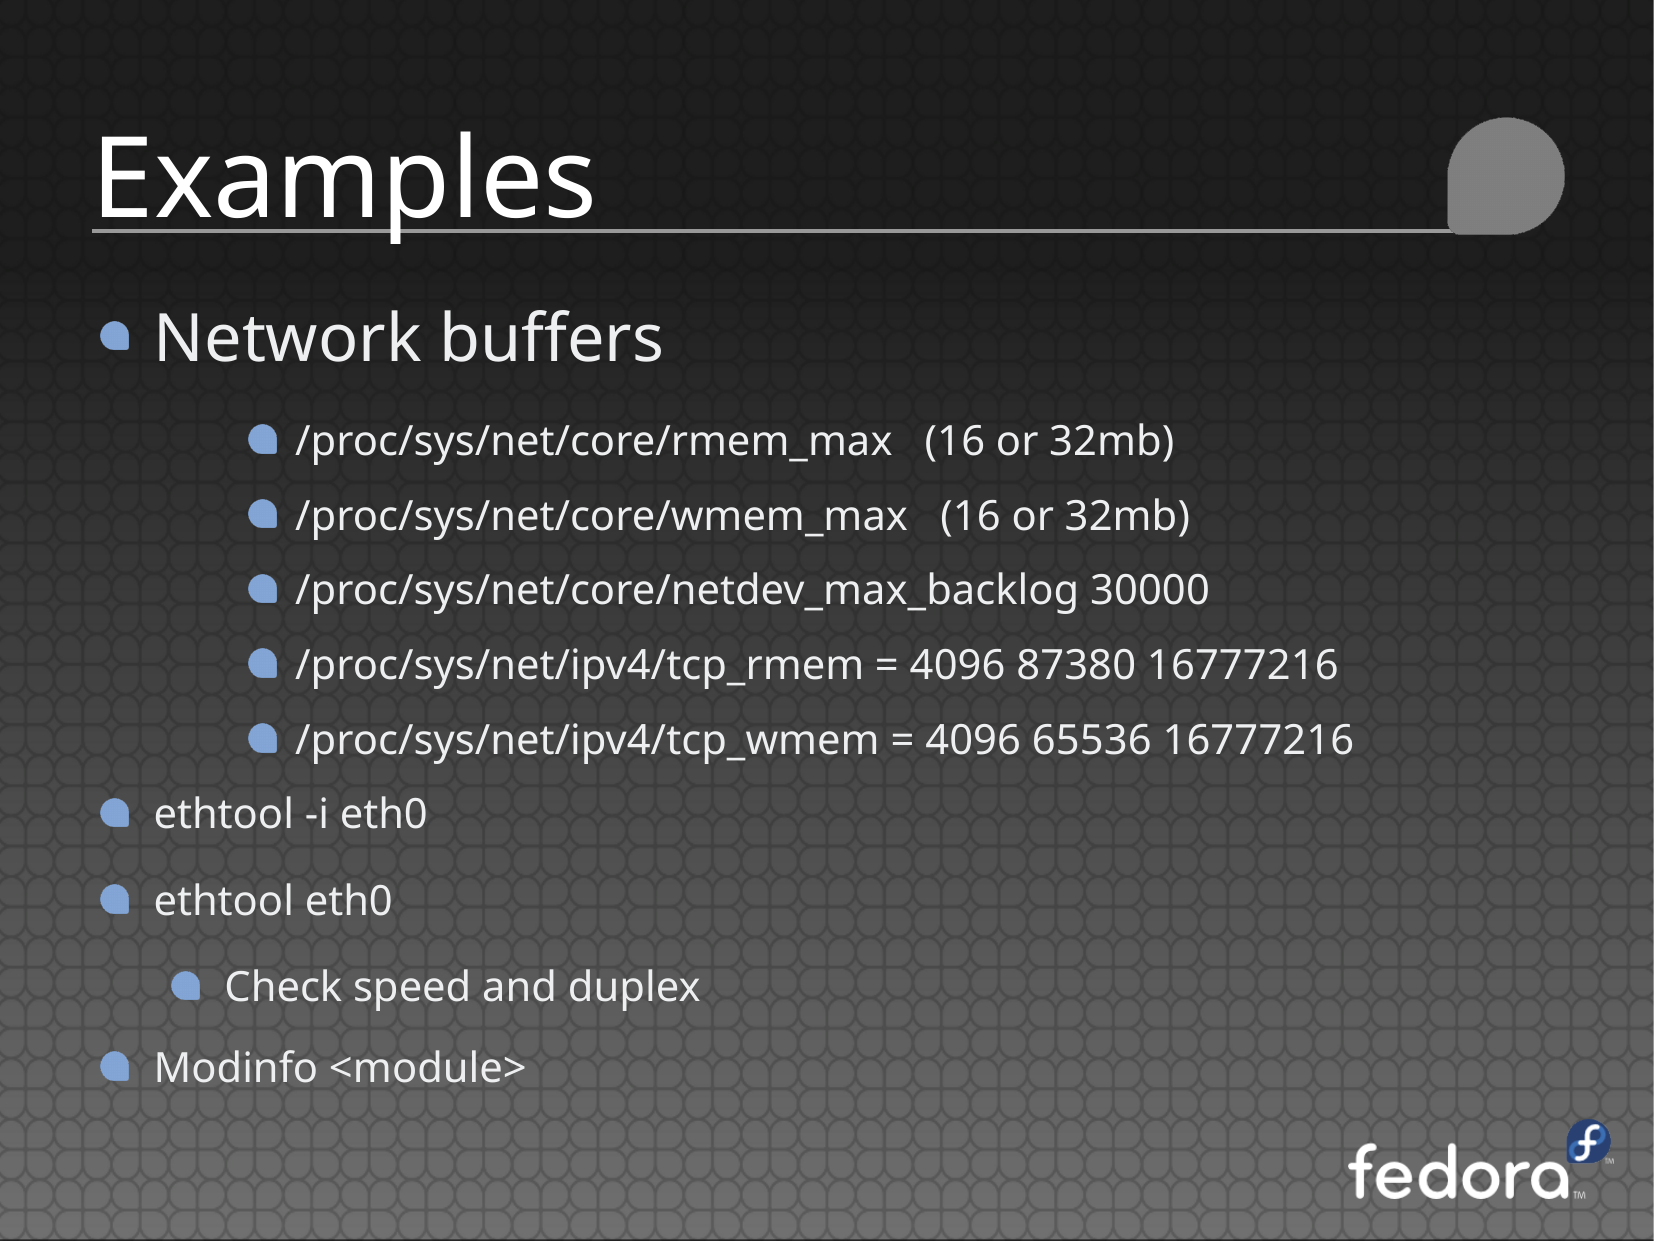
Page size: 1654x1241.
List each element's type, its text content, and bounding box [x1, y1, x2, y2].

title Examples [91, 99, 1422, 250]
picture [0, 0, 1654, 1241]
list Network buffers /proc/sys/net/core/rmem_max (16 or 32mb) /proc/sys/net/core/wmem_max (16 or 32mb) /proc/sys/net/core/netdev_max_backlog 30000 /proc/sys/net/ipv4/tcp_rmem = 4096 87380 16777216 /proc/sys/net/ipv4/tcp_wmem = 4096 65536 16777216 ethtool -i eth0 ethtool eth0 Check speed and duplex Modinfo <module> [82, 290, 1571, 1094]
